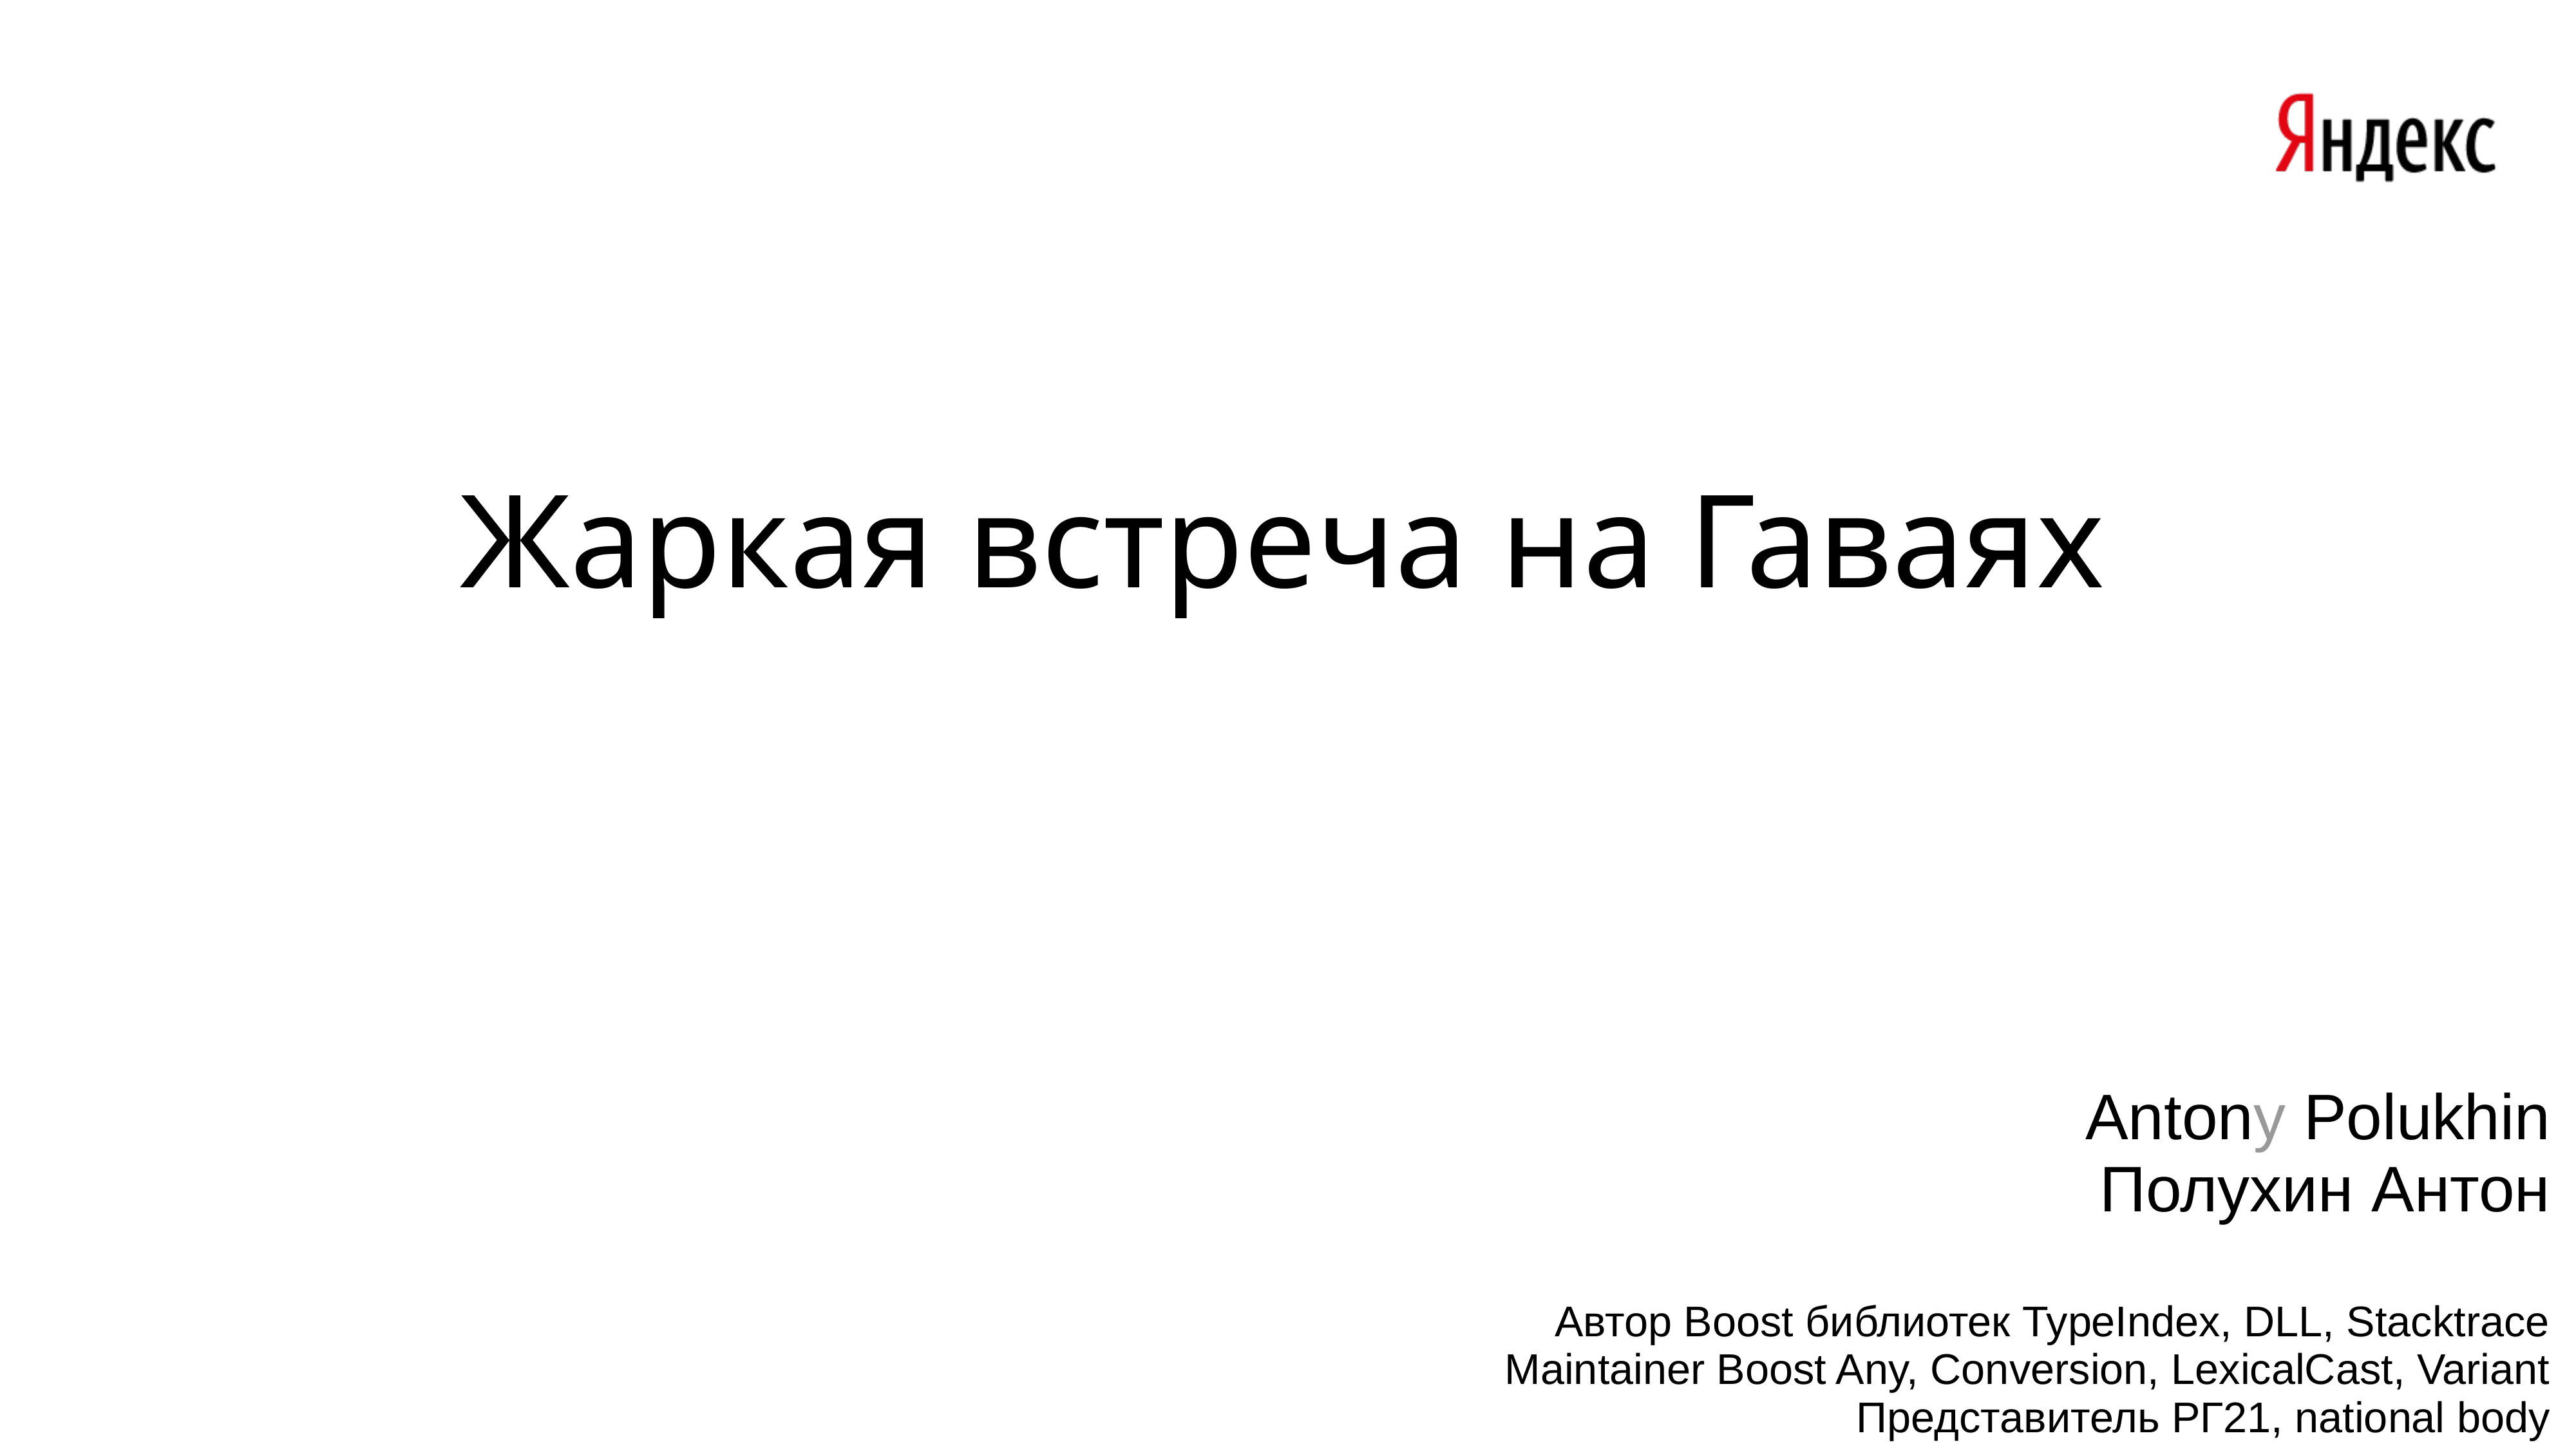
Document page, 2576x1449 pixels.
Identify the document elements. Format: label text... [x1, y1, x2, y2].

title Жаркая встреча на Гаваях [205, 155, 2370, 918]
picture [2275, 85, 2512, 193]
text_box Antony Polukhin Полухин Антон Автор Boost библиотек TypeIndex, DLL, Stacktrace Maintainer Boost Any, Conversion, LexicalСast, Variant Представитель РГ21, national body [68, 1076, 2561, 1448]
